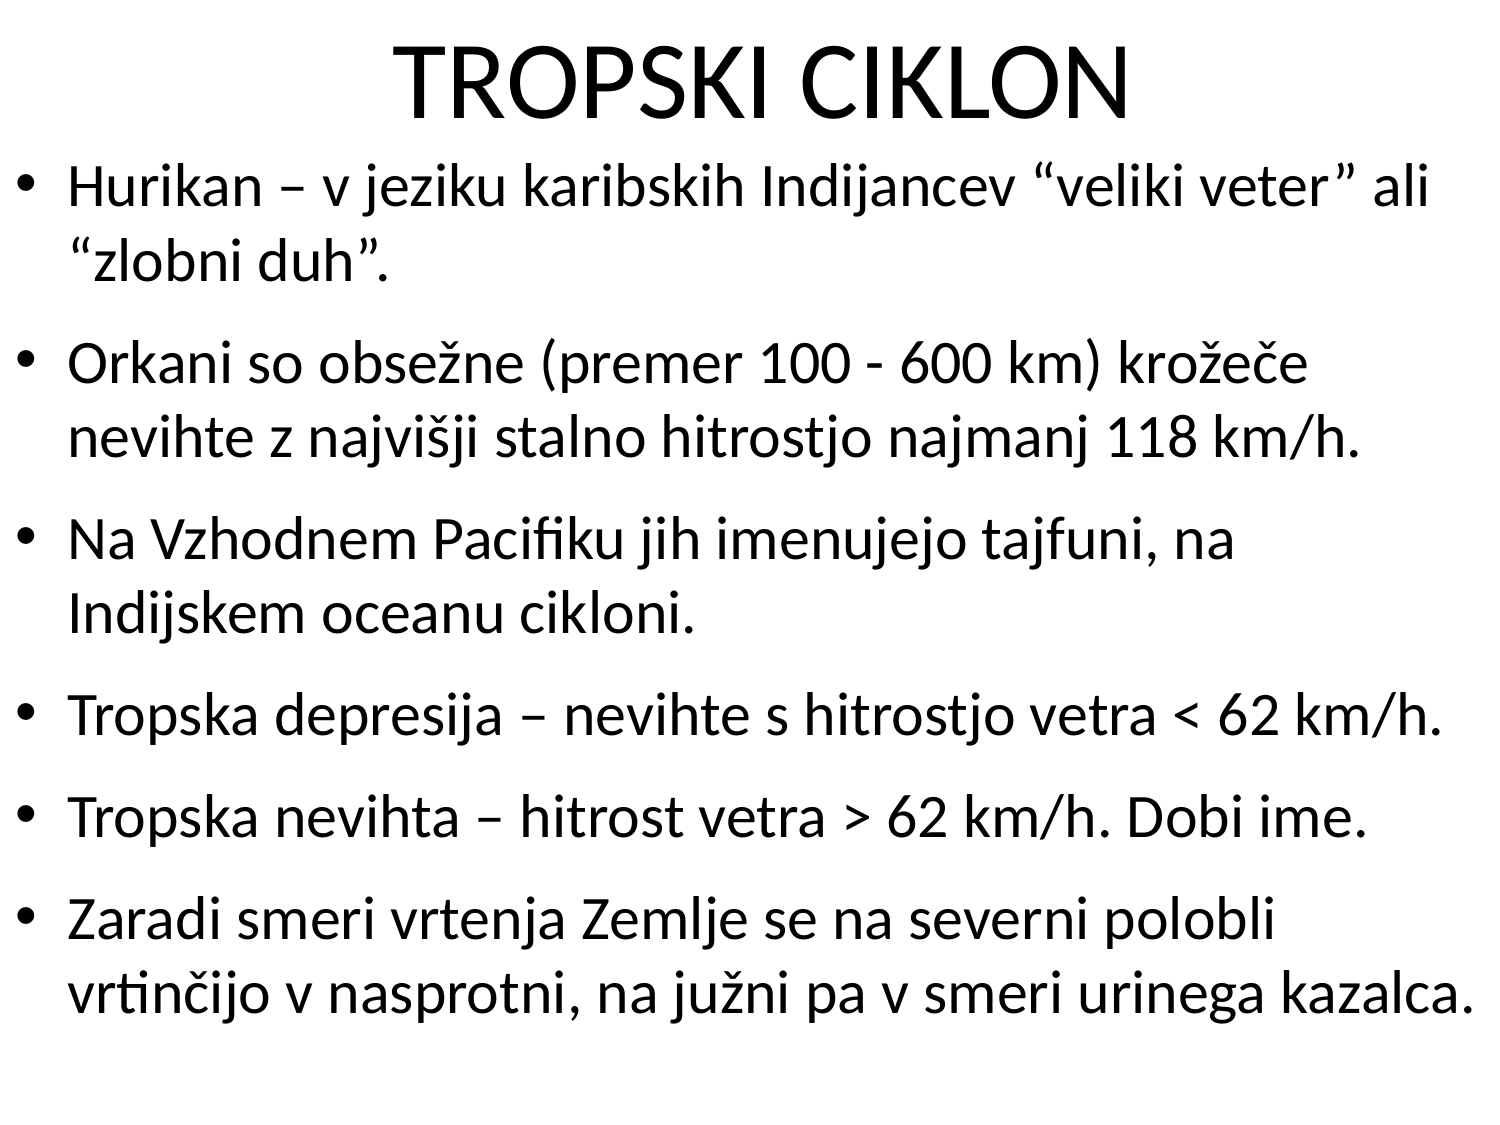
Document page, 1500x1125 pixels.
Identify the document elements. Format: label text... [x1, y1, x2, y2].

title TROPSKI CIKLON [88, 0, 1439, 137]
list Hurikan – v jeziku karibskih Indijancev “veliki veter” ali “zlobni duh”. Orkani so obsežne (premer 100 - 600 km) krožeče nevihte z najvišji stalno hitrostjo najmanj 118 km/h. Na Vzhodnem Pacifiku jih imenujejo tajfuni, na Indijskem oceanu cikloni. Tropska depresija – nevihte s hitrostjo vetra < 62 km/h. Tropska nevihta – hitrost vetra > 62 km/h. Dobi ime. Zaradi smeri vrtenja Zemlje se na severni polobli vrtinčijo v nasprotni, na južni pa v smeri urinega kazalca. [0, 137, 1500, 1125]
